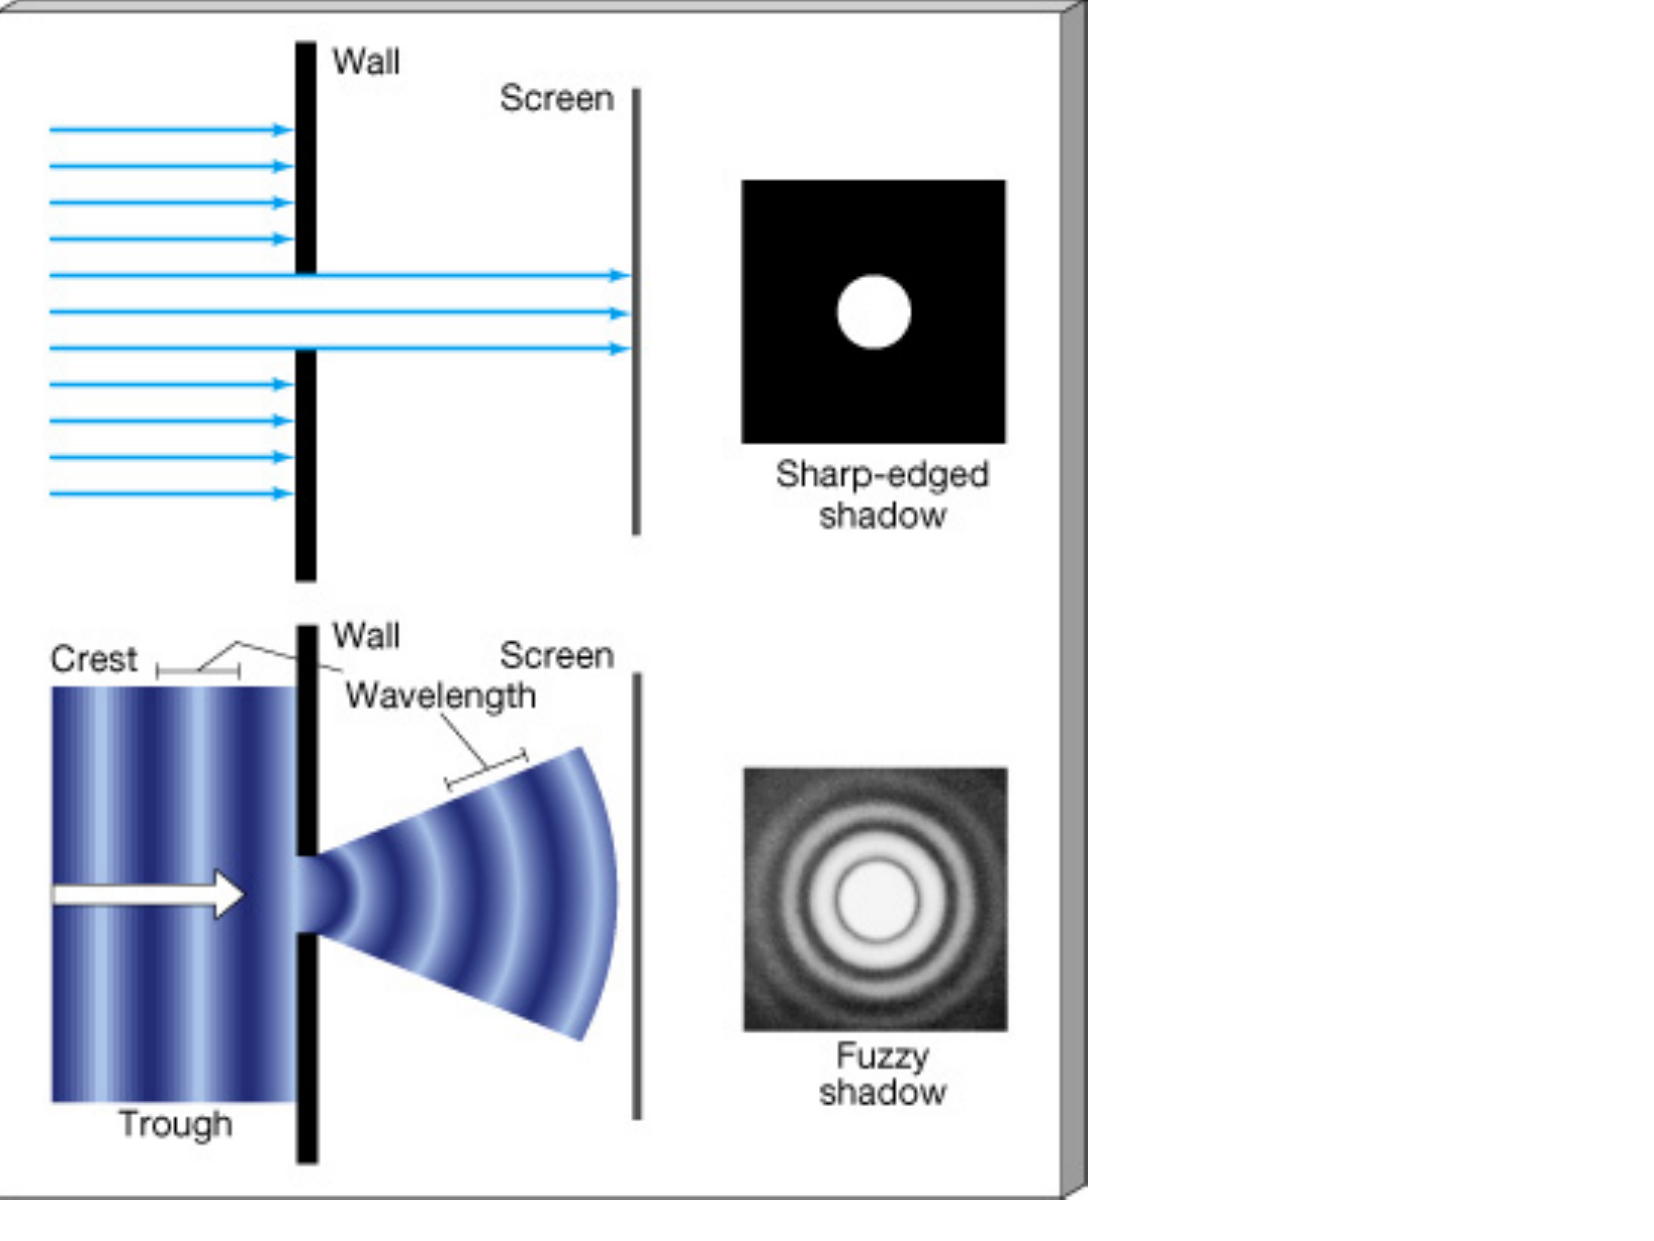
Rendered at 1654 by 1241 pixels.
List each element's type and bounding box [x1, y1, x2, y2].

picture [0, 0, 1088, 1201]
